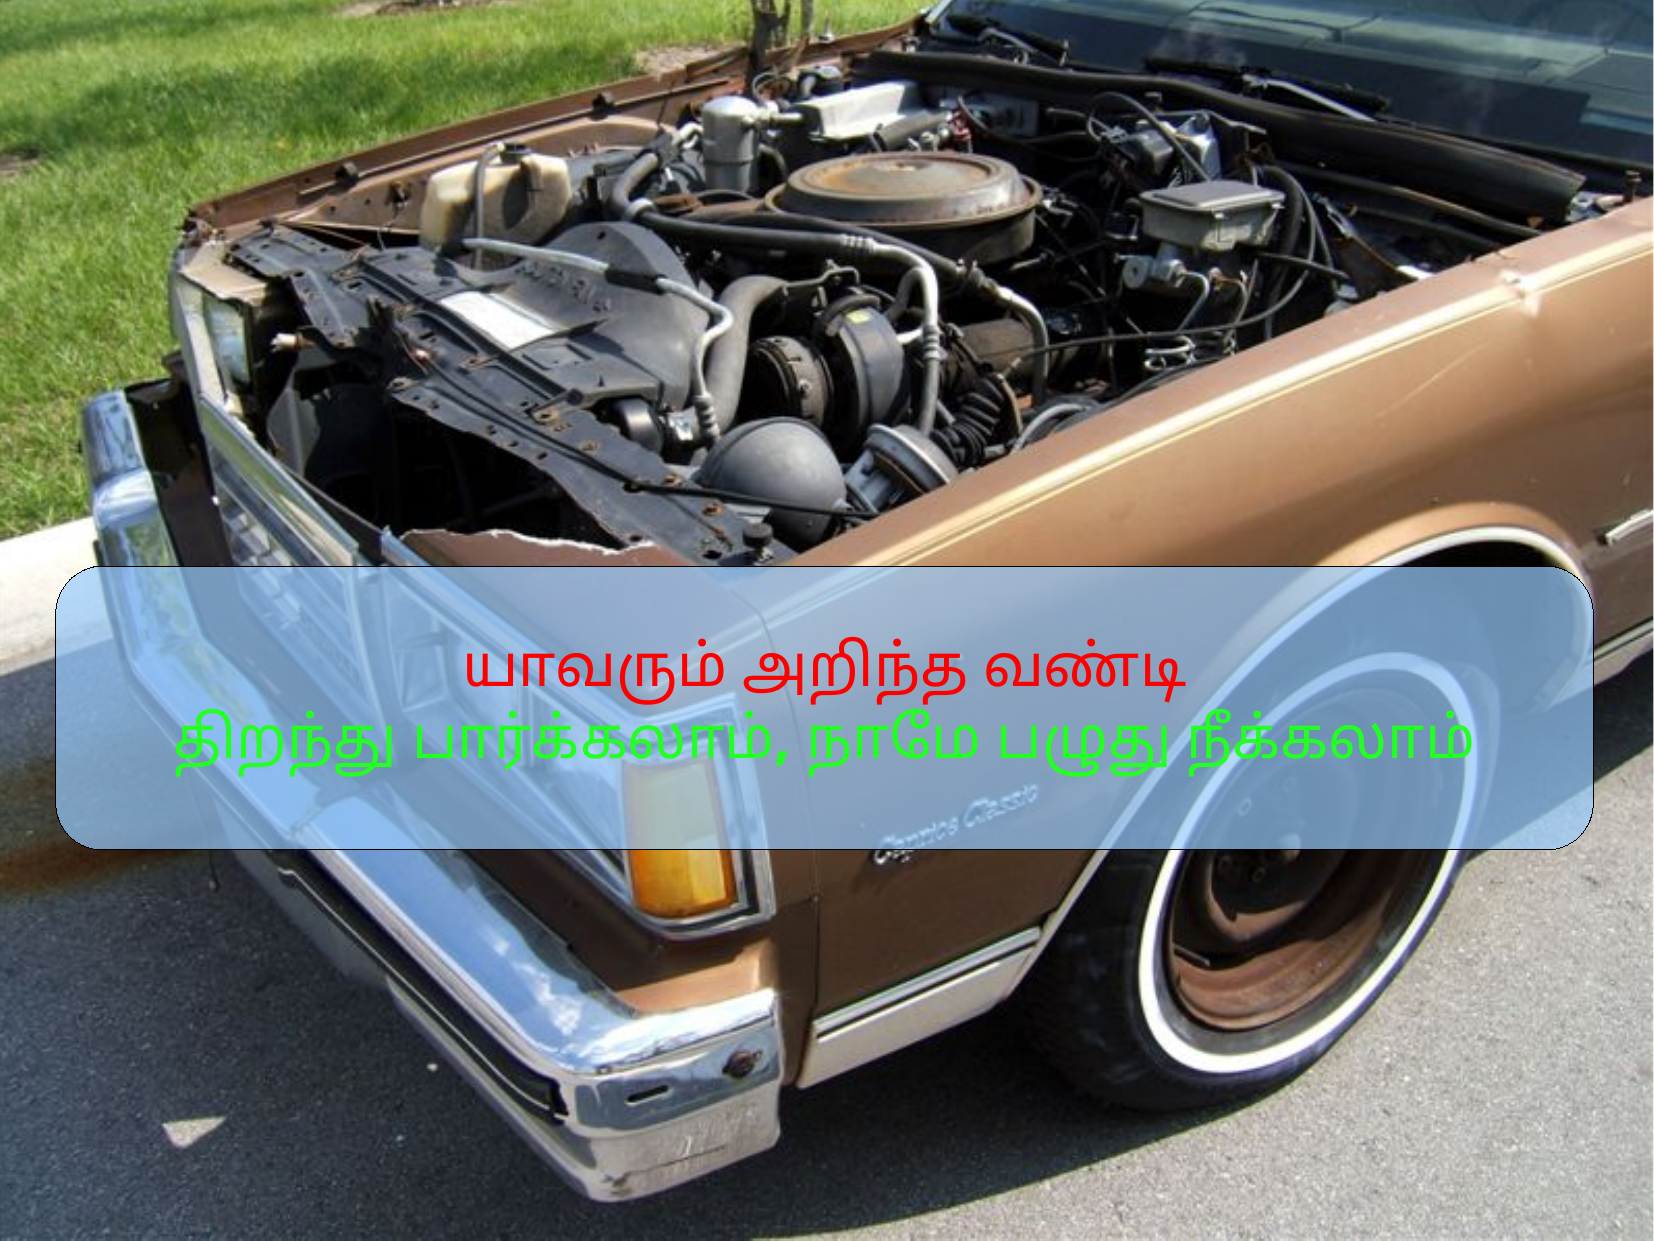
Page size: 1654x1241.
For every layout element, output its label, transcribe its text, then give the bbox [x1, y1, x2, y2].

text_box யாவரும் அறிந்த வண்டி திறந்து பார்க்கலாம், நாமே பழுது நீக்கலாம் [55, 566, 1594, 850]
picture [0, 0, 1654, 1241]
